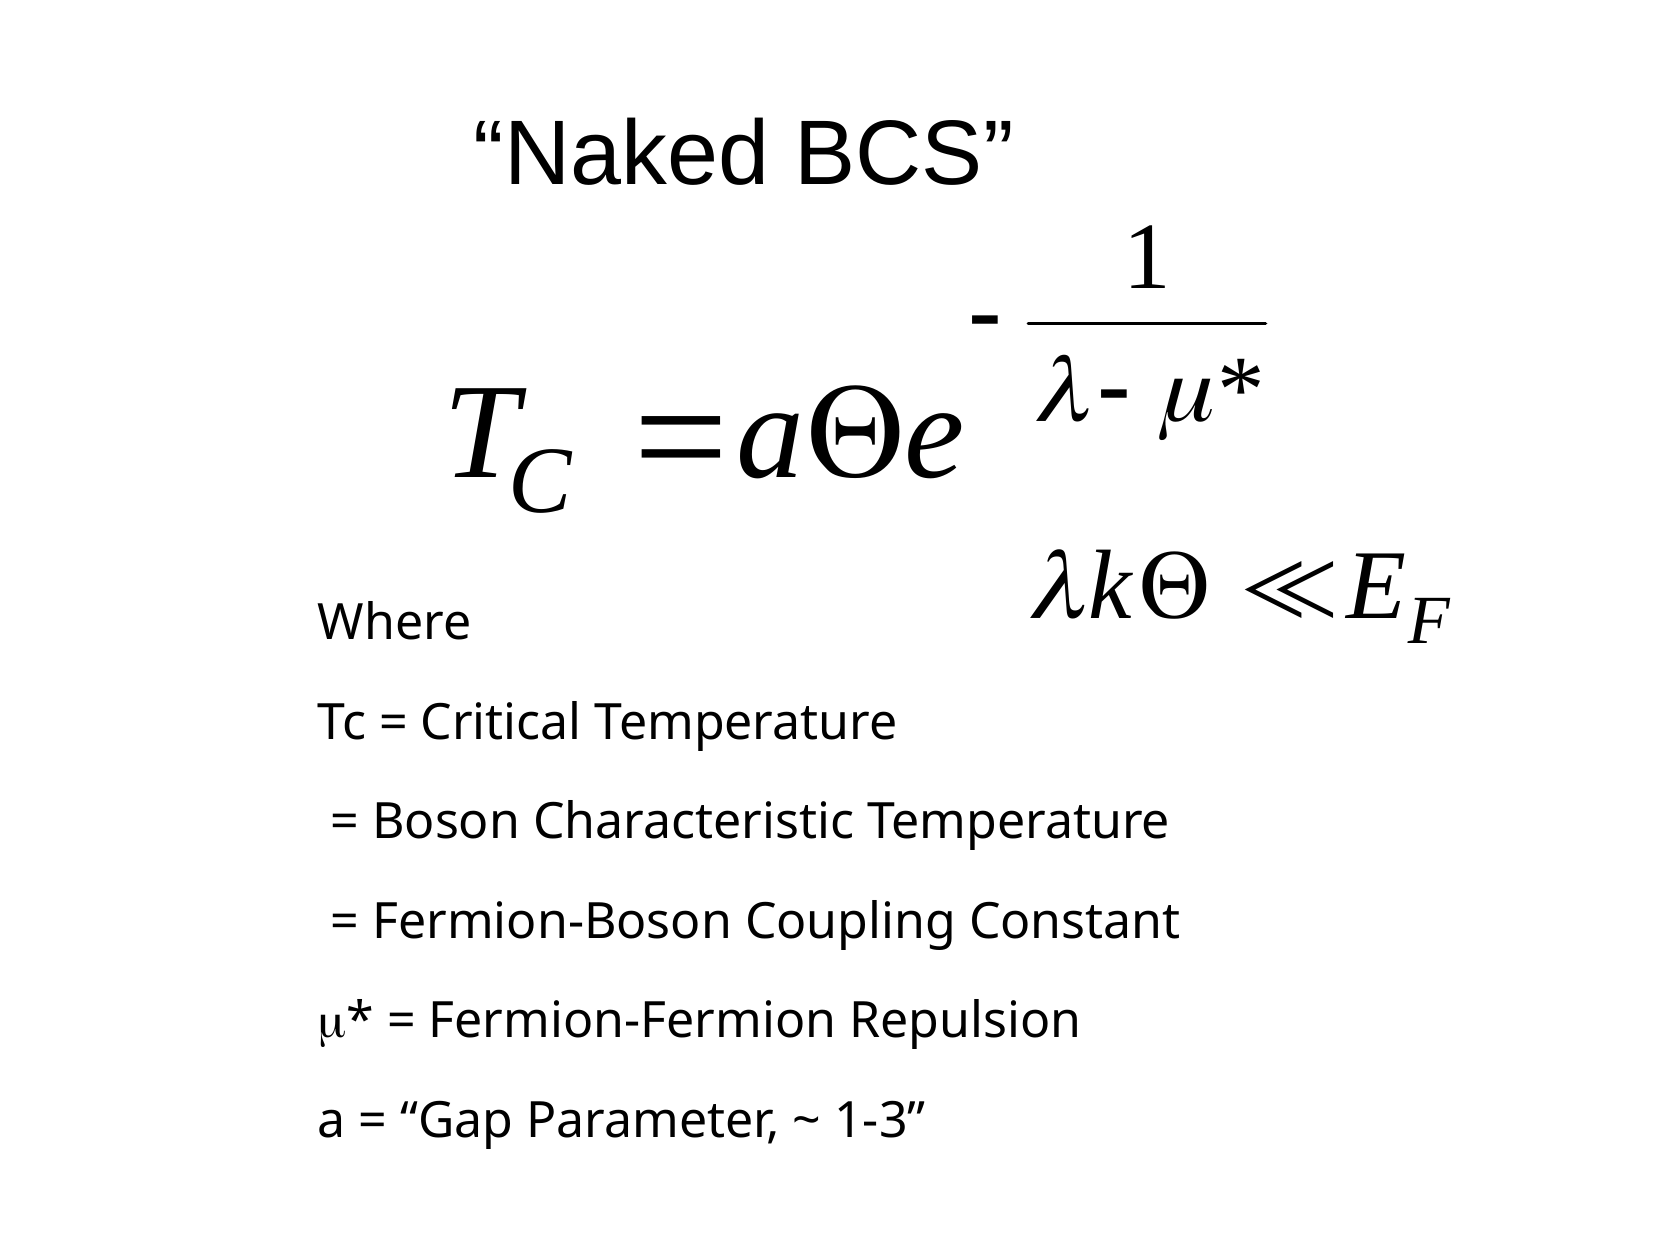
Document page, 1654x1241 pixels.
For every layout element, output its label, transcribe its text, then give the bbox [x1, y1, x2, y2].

title “Naked BCS” [0, 49, 1489, 257]
text_box Where Tc = Critical Temperature = Boson Characteristic Temperature = Fermion-Boson Coupling Constant * = Fermion-Fermion Repulsion a = “Gap Parameter, ~ 1-3” [303, 578, 1447, 1161]
chart [427, 257, 1483, 668]
